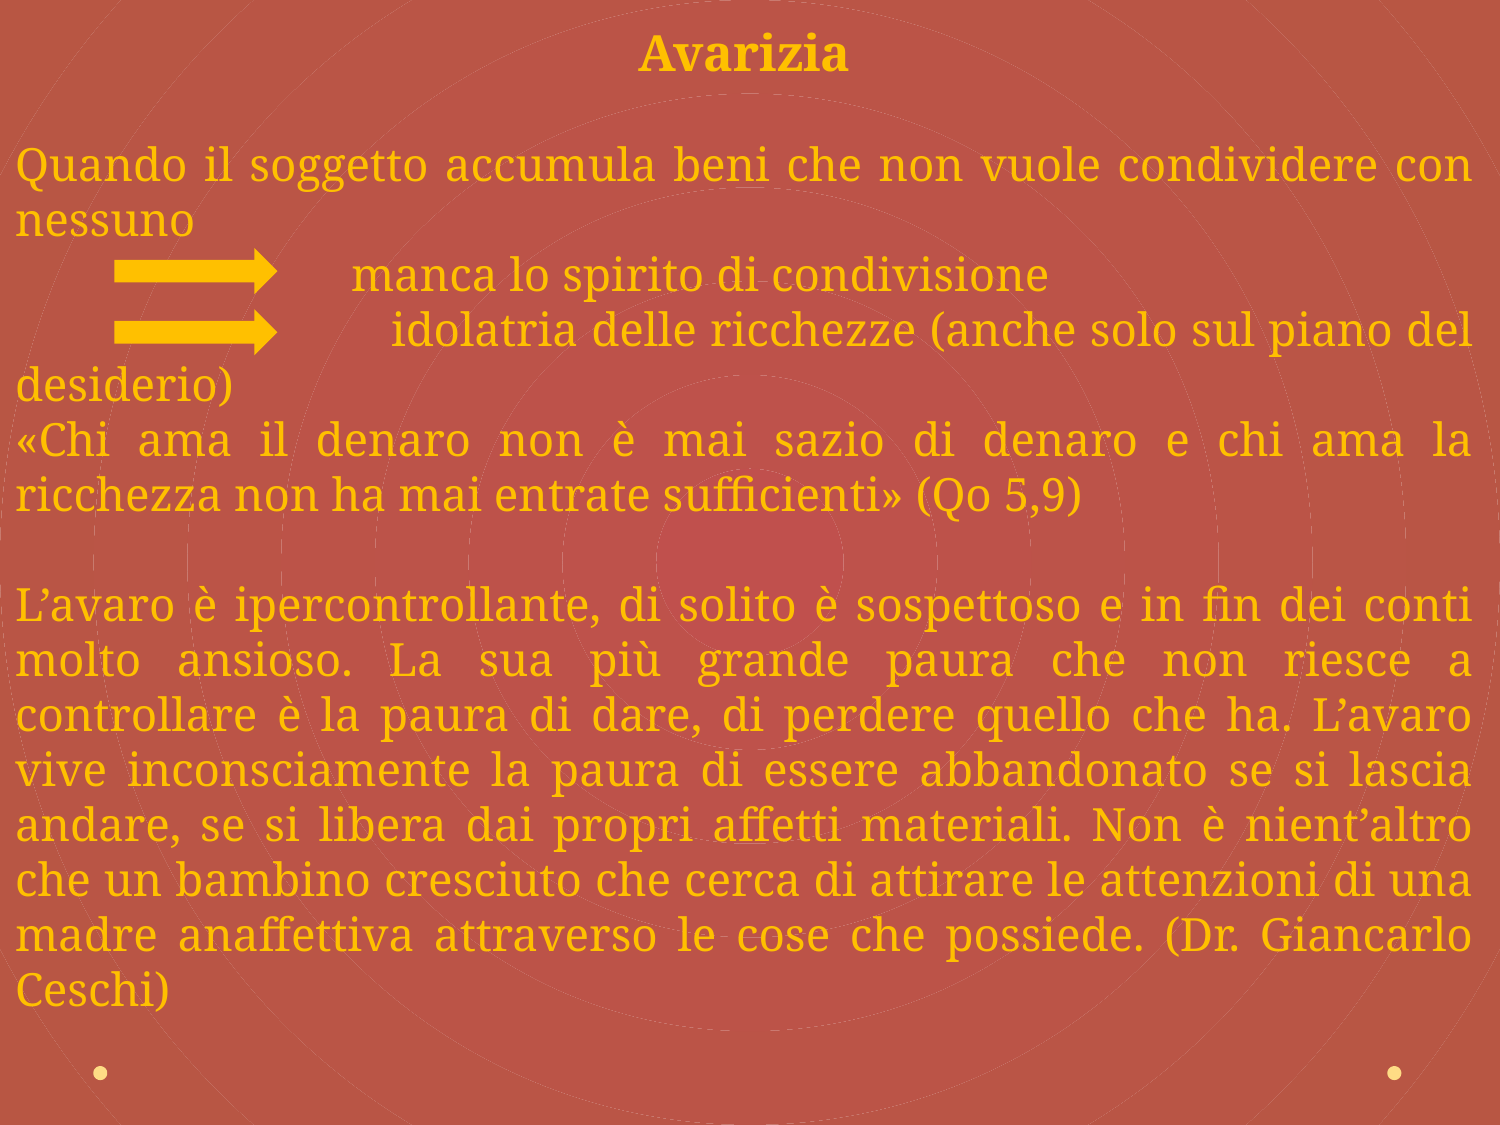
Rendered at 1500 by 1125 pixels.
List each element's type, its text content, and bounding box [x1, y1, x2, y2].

text_box [115, 311, 276, 353]
text_box Avarizia Quando il soggetto accumula beni che non vuole condividere con nessuno manca lo spirito di condivisione idolatria delle ricchezze (anche solo sul piano del desiderio) «Chi ama il denaro non è mai sazio di denaro e chi ama la ricchezza non ha mai entrate sufficienti» (Qo 5,9) L’avaro è ipercontrollante, di solito è sospettoso e in fin dei conti molto ansioso. La sua più grande paura che non riesce a controllare è la paura di dare, di perdere quello che ha. L’avaro vive inconsciamente la paura di essere abbandonato se si lascia andare, se si libera dai propri affetti materiali. Non è nient’altro che un bambino cresciuto che cerca di attirare le attenzioni di una madre anaffettiva attraverso le cose che possiede. (Dr. Giancarlo Ceschi) [0, 13, 1500, 973]
text_box [115, 250, 276, 292]
